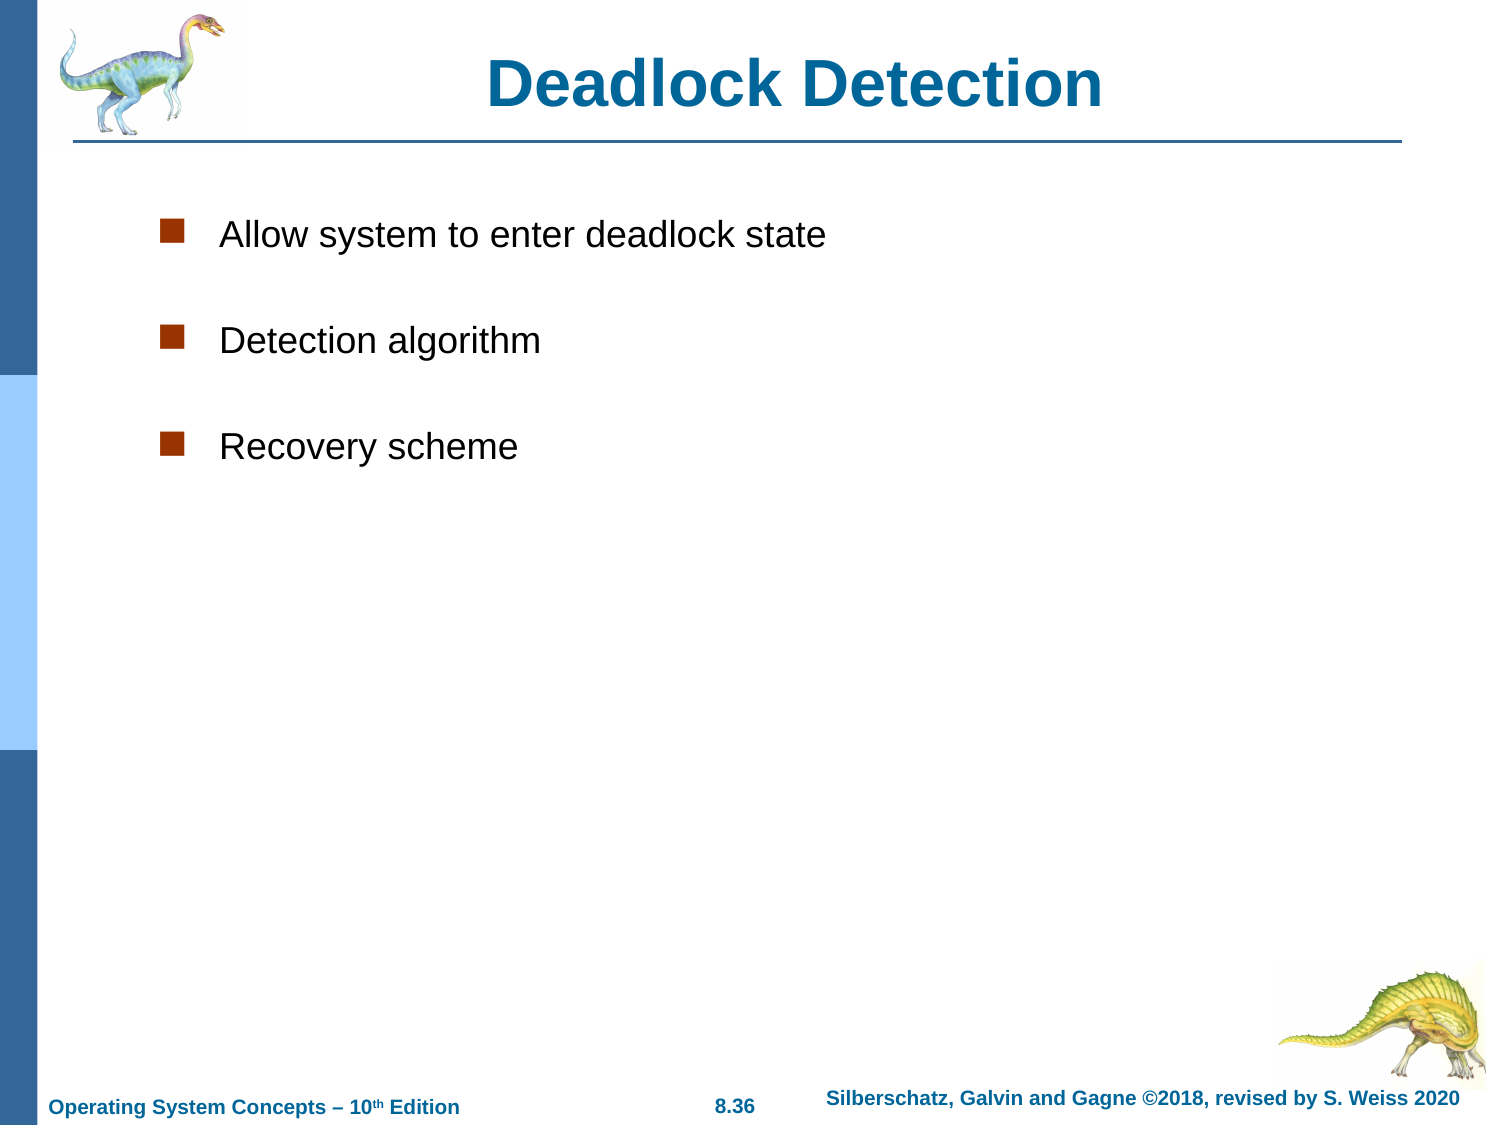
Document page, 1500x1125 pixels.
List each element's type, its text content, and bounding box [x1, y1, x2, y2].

picture [46, 0, 243, 149]
list Allow system to enter deadlock state Detection algorithm Recovery scheme [147, 202, 1361, 946]
picture [1275, 959, 1486, 1095]
title Deadlock Detection [187, 32, 1405, 128]
